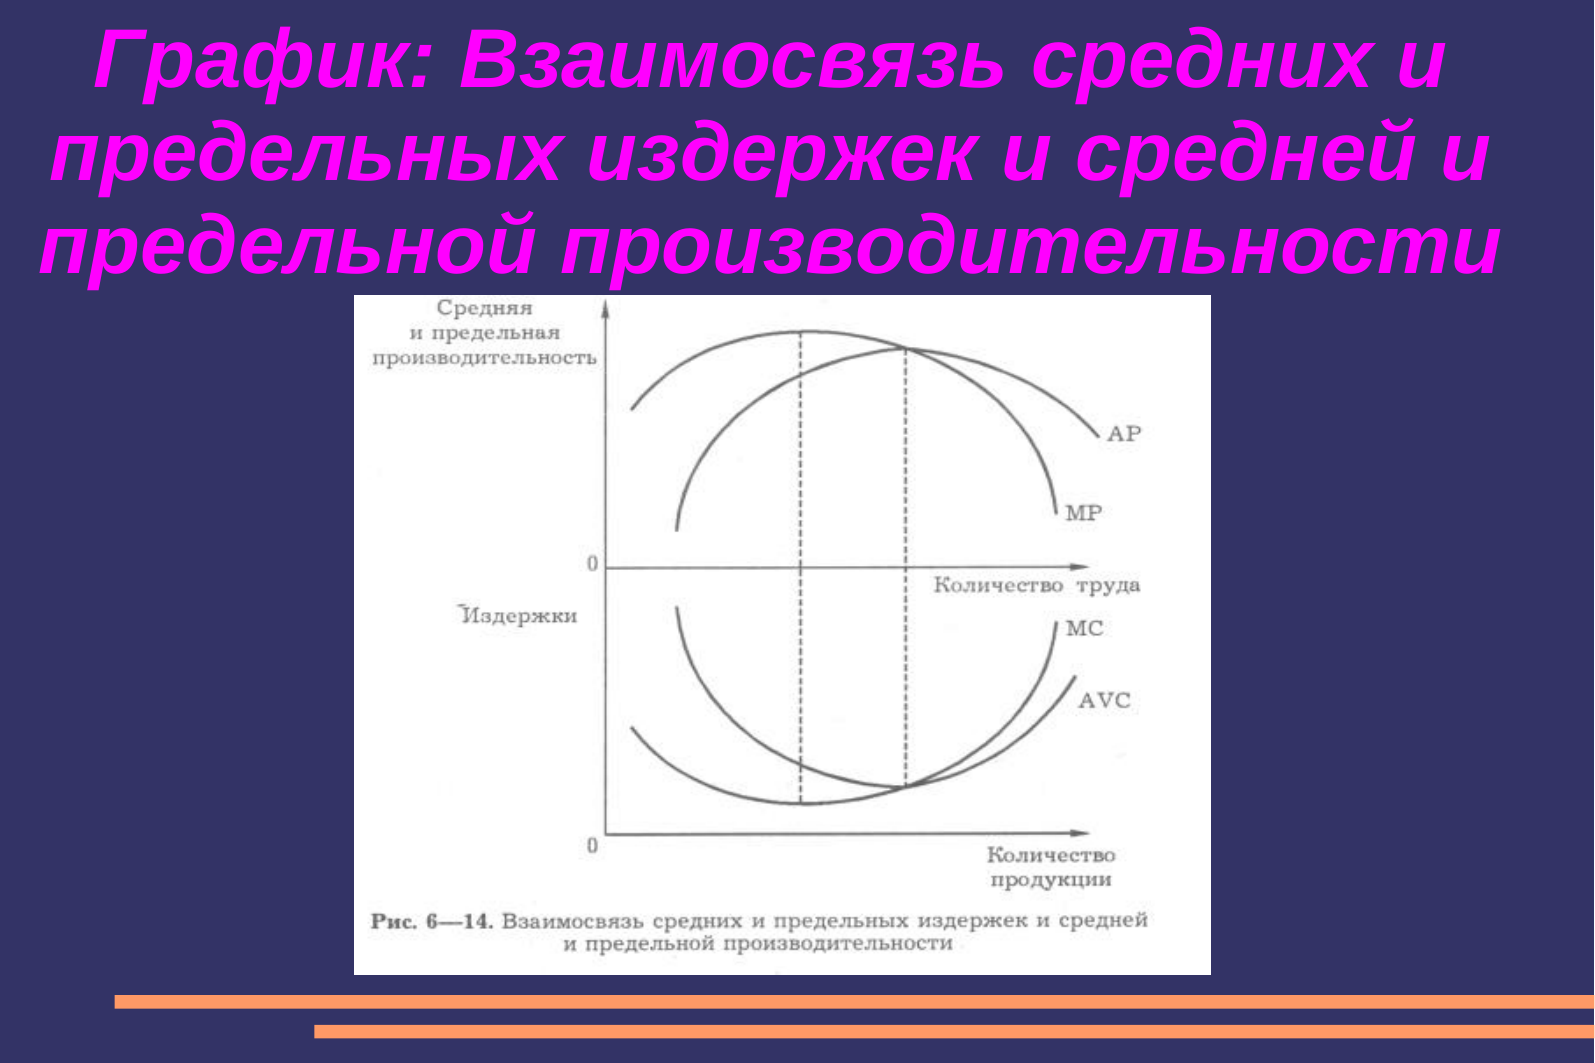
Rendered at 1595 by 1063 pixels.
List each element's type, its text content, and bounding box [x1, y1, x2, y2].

text_box График: Взаимосвязь средних и предельных издержек и средней и предельной производительности [0, 12, 1542, 292]
picture [354, 295, 1211, 975]
